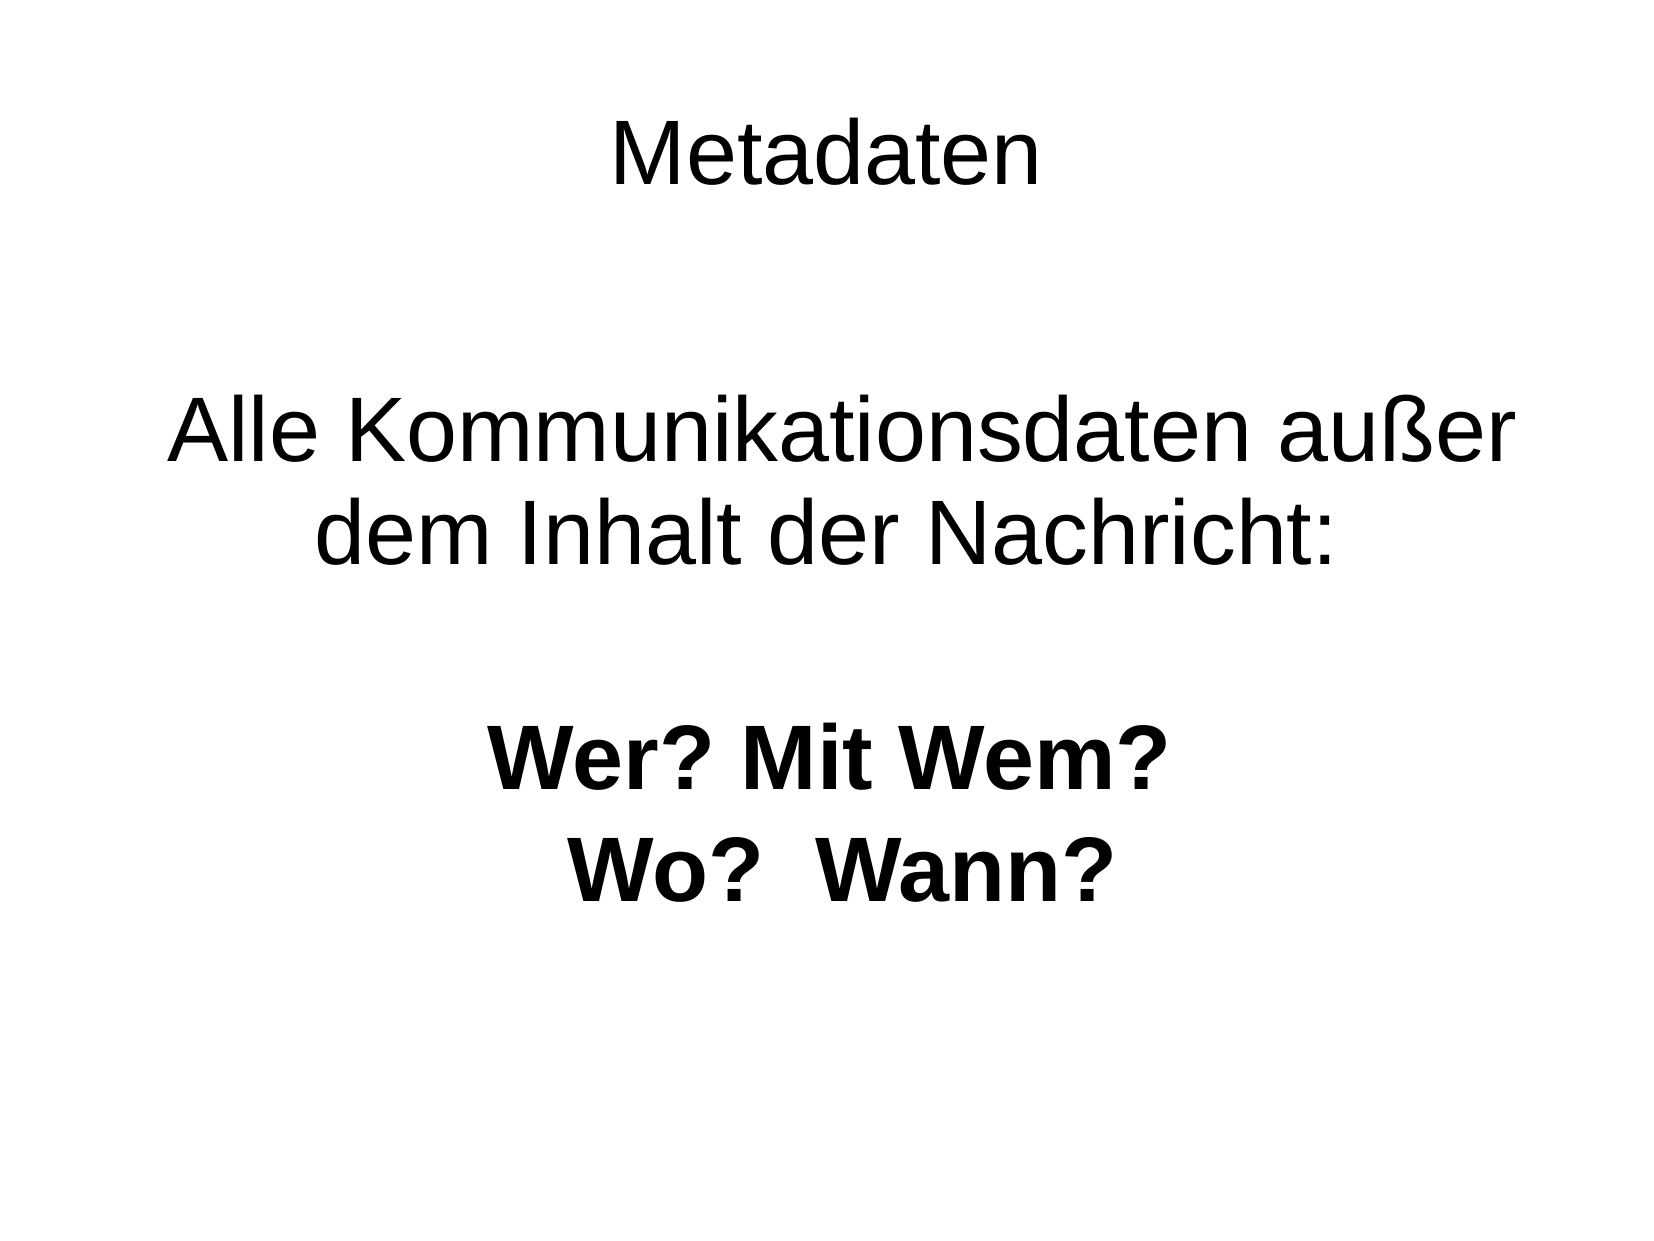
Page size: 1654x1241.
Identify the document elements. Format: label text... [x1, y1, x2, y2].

title Metadaten [82, 49, 1571, 257]
subtitle Alle Kommunikationsdaten außer dem Inhalt der Nachricht: Wer? Mit Wem? Wo? Wann? [82, 290, 1571, 1010]
